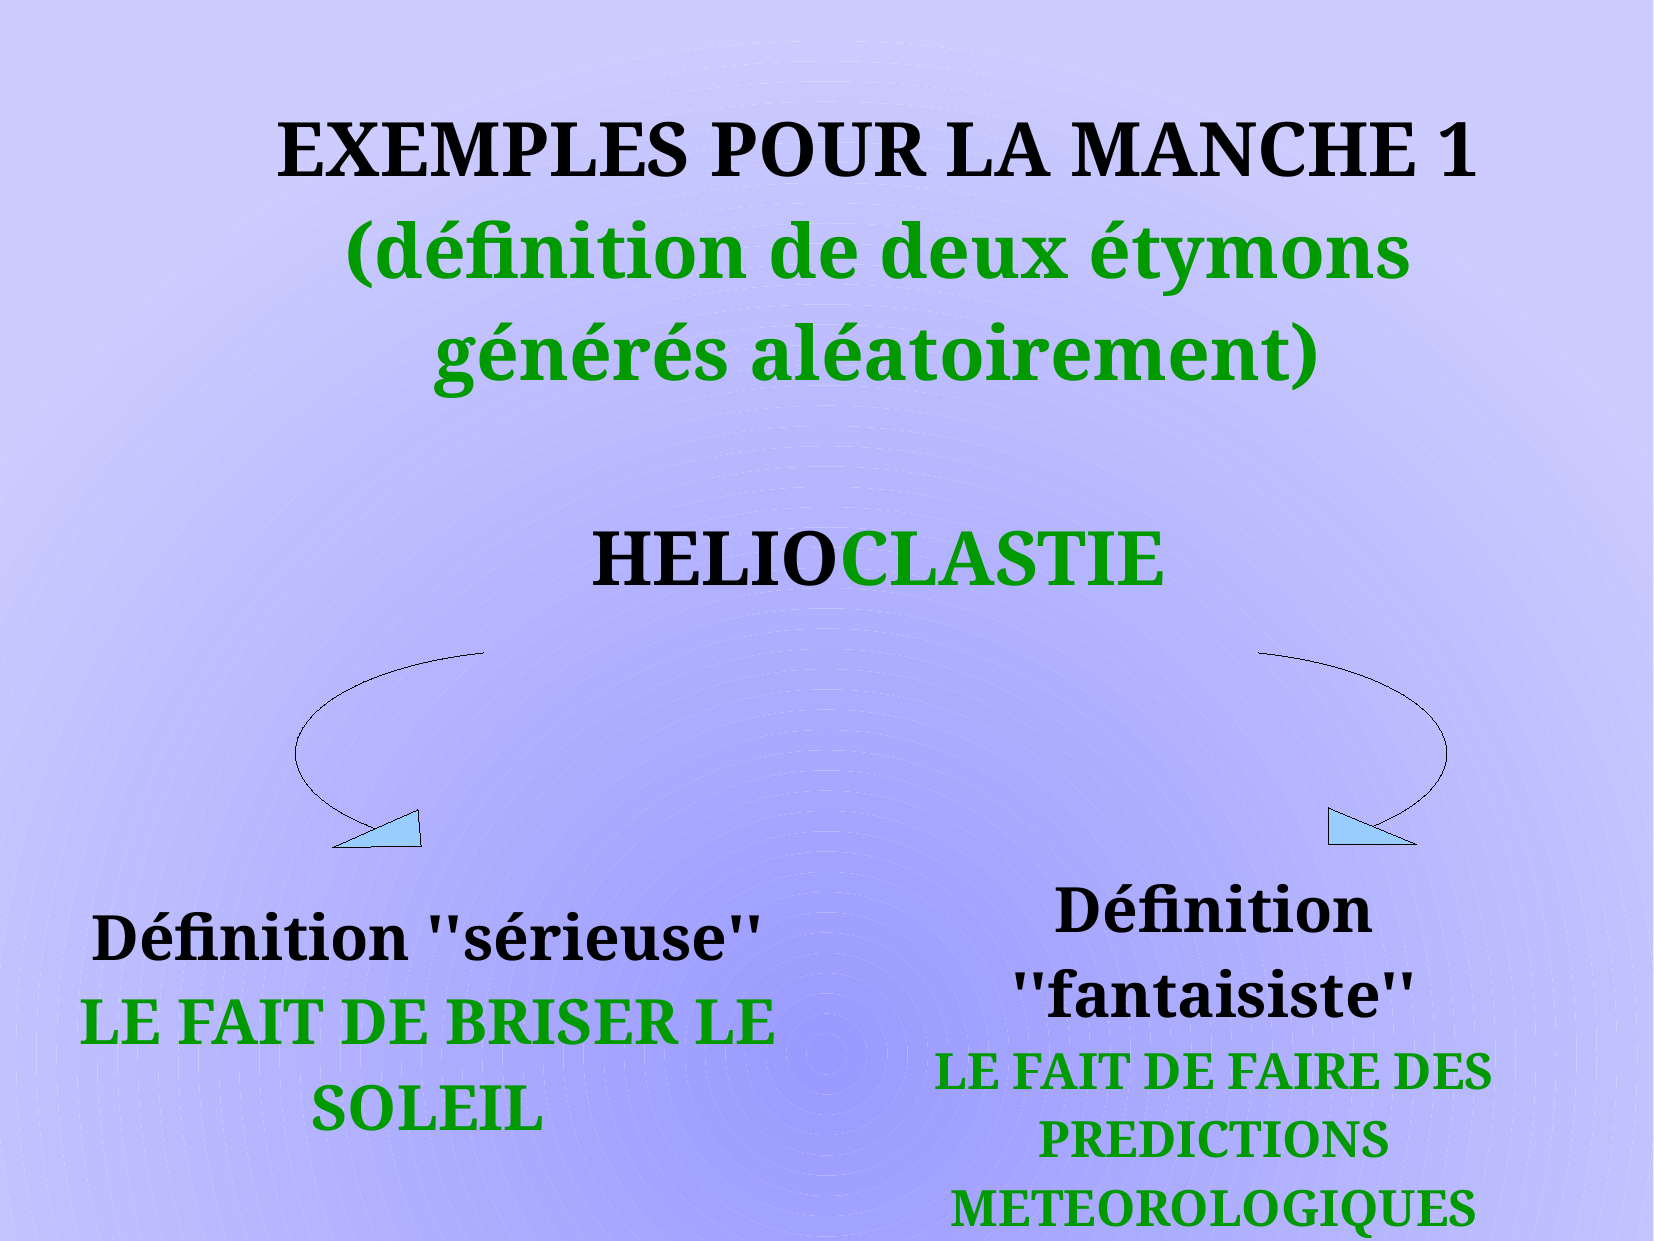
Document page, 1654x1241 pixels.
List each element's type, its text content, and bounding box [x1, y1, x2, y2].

text_box EXEMPLES POUR LA MANCHE 1 (définition de deux étymons générés aléatoirement) HELIOCLASTIE [206, 88, 1551, 1241]
text_box Définition ''sérieuse'' LE FAIT DE BRISER LE SOLEIL [29, 885, 827, 1154]
text_box Définition ''fantaisiste'' LE FAIT DE FAIRE DES PREDICTIONS METEOROLOGIQUES PESSIMISTES [856, 858, 1573, 1228]
text_box [295, 652, 484, 848]
text_box [1258, 652, 1447, 845]
